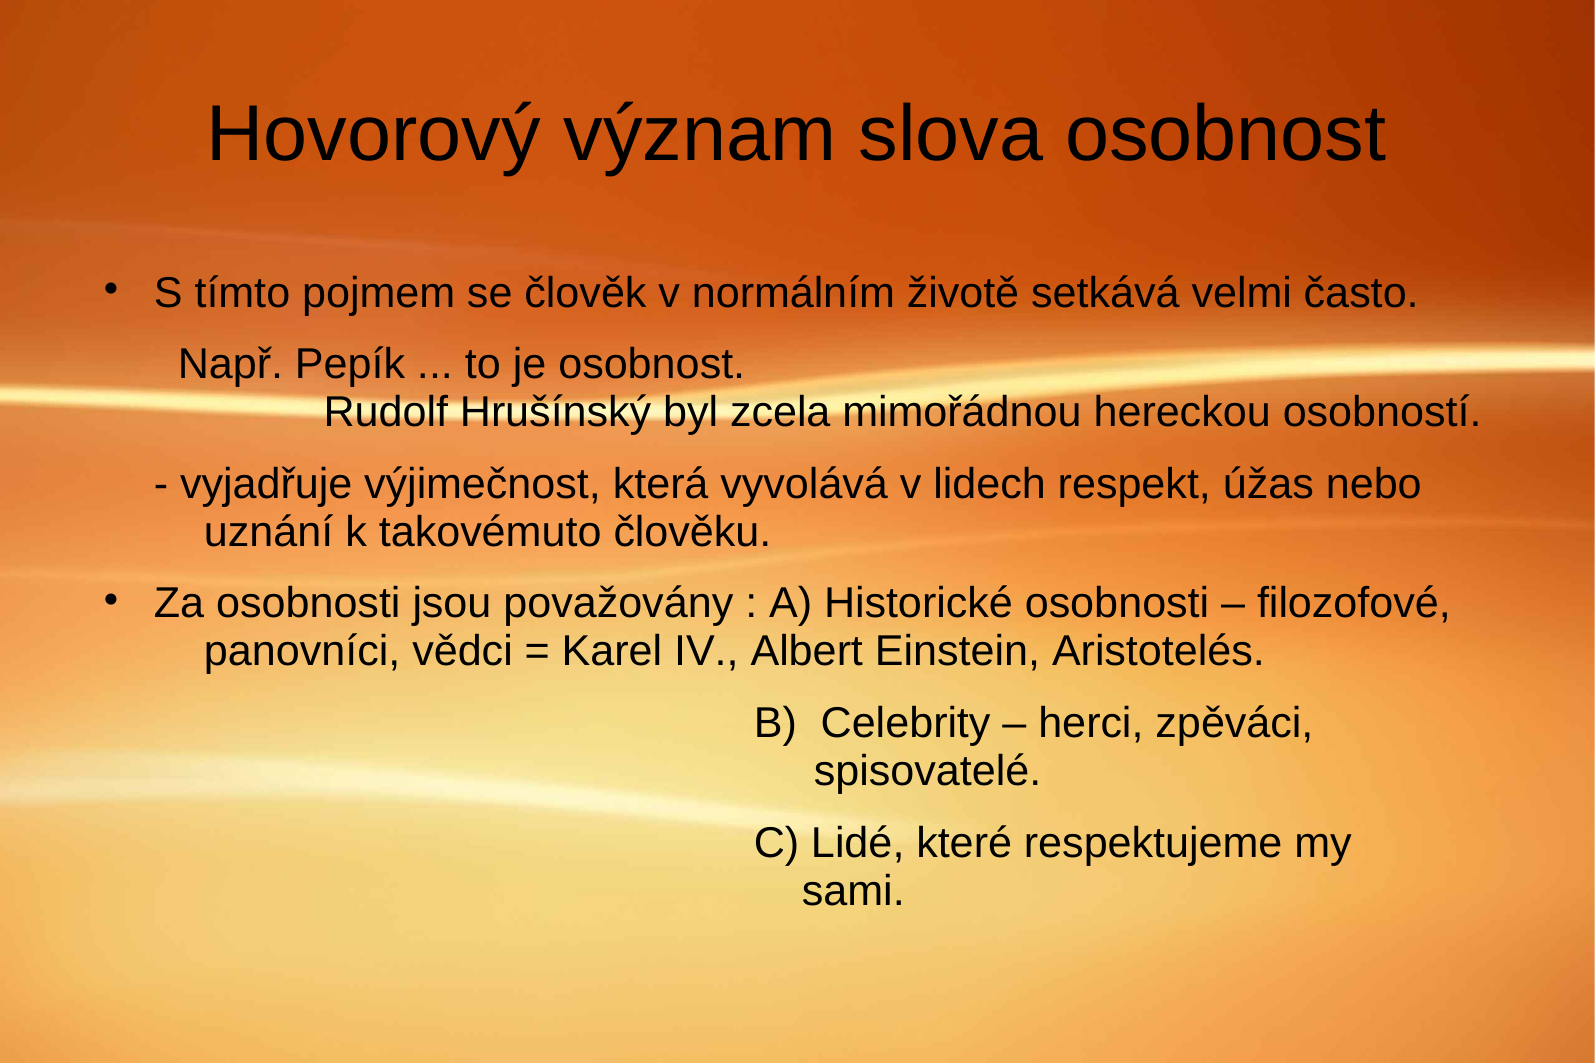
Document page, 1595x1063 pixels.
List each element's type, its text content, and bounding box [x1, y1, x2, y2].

title Hovorový význam slova osobnost [79, 42, 1515, 220]
list S tímto pojmem se člověk v normálním životě setkává velmi často. Např. Pepík ... to je osobnost. Rudolf Hrušínský byl zcela mimořádnou hereckou osobností. - vyjadřuje výjimečnost, která vyvolává v lidech respekt, úžas nebo uznání k takovémuto člověku. Za osobnosti jsou považovány : A) Historické osobnosti – filozofové, panovníci, vědci = Karel IV., Albert Einstein, Aristotelés. B) Celebrity – herci, zpěváci, spisovatelé. C) Lidé, které respektujeme my sami. [70, 265, 1506, 1063]
